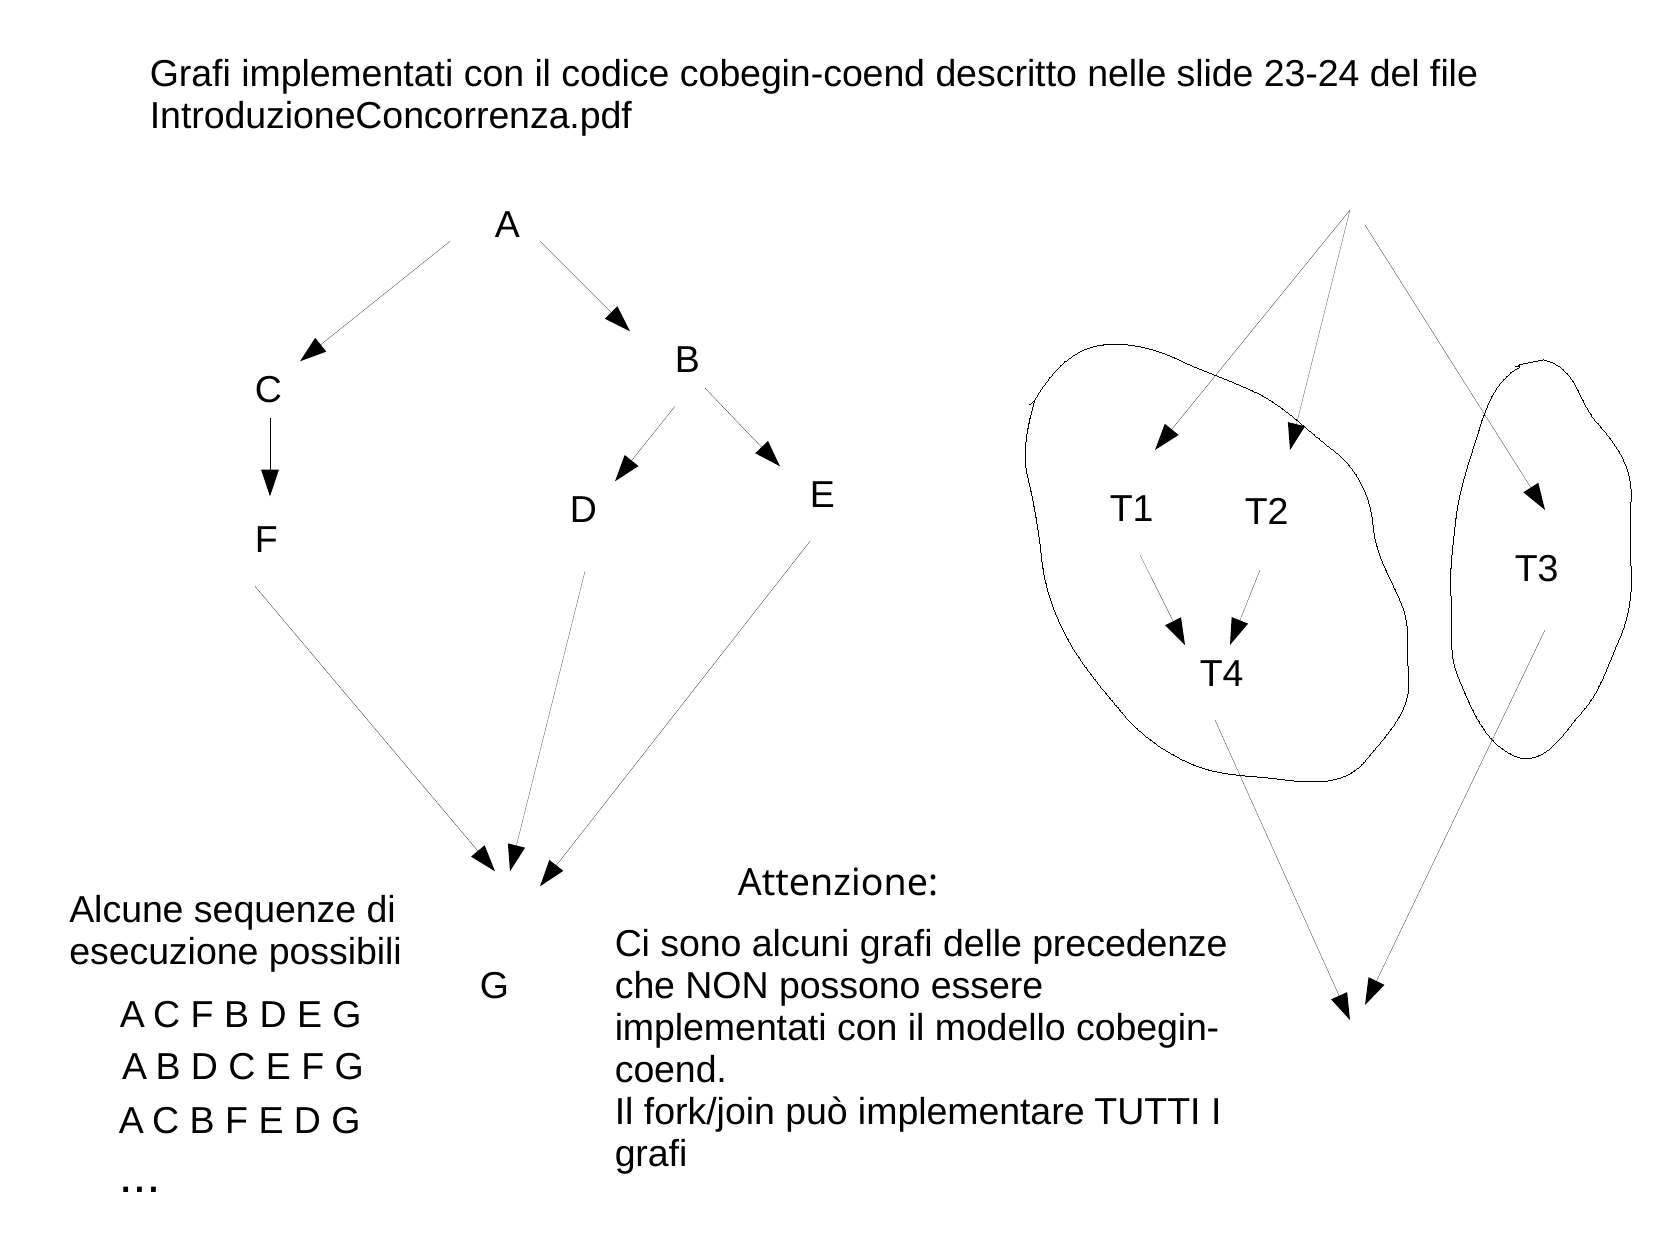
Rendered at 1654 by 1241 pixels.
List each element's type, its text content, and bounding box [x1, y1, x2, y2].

text_box T3 [1500, 540, 1591, 597]
text_box ... [104, 1139, 660, 1211]
text_box B [660, 331, 751, 389]
text_box G [465, 981, 586, 985]
text_box D [555, 481, 691, 539]
text_box E [795, 466, 886, 524]
text_box F [240, 511, 316, 569]
text_box Ci sono alcuni grafi delle precedenze che NON possono essere implementati con il modello cobegin-coend. Il fork/join può implementare TUTTI I grafi [600, 915, 1276, 1182]
text_box Alcune sequenze di esecuzione possibili [54, 881, 745, 981]
text_box A C B F E D G [104, 1092, 600, 1139]
text_box A [480, 196, 571, 254]
text_box T1 [1095, 480, 1201, 537]
text_box C [240, 361, 331, 419]
text_box A C F B D E G [105, 985, 600, 1043]
text_box A B D C E F G [107, 1037, 600, 1092]
text_box Grafi implementati con il codice cobegin-coend descritto nelle slide 23-24 del file IntroduzioneConcorrenza.pdf [135, 45, 1546, 144]
text_box T4 [1185, 645, 1261, 702]
text_box Attenzione: [723, 848, 1144, 916]
text_box T2 [1230, 483, 1336, 541]
